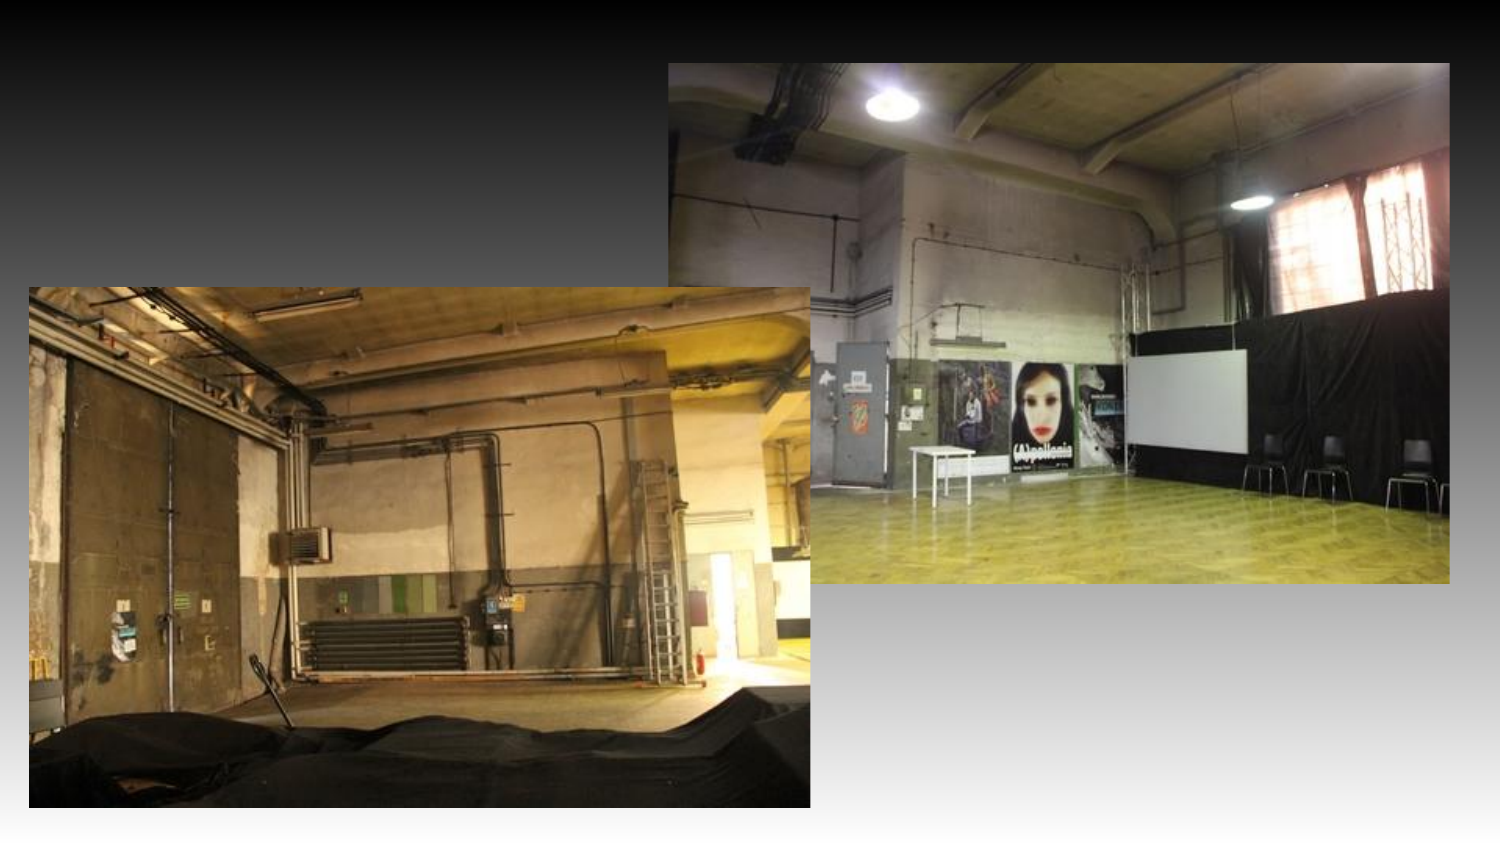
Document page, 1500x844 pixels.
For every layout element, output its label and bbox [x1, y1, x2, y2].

text_box [29, 63, 1450, 808]
